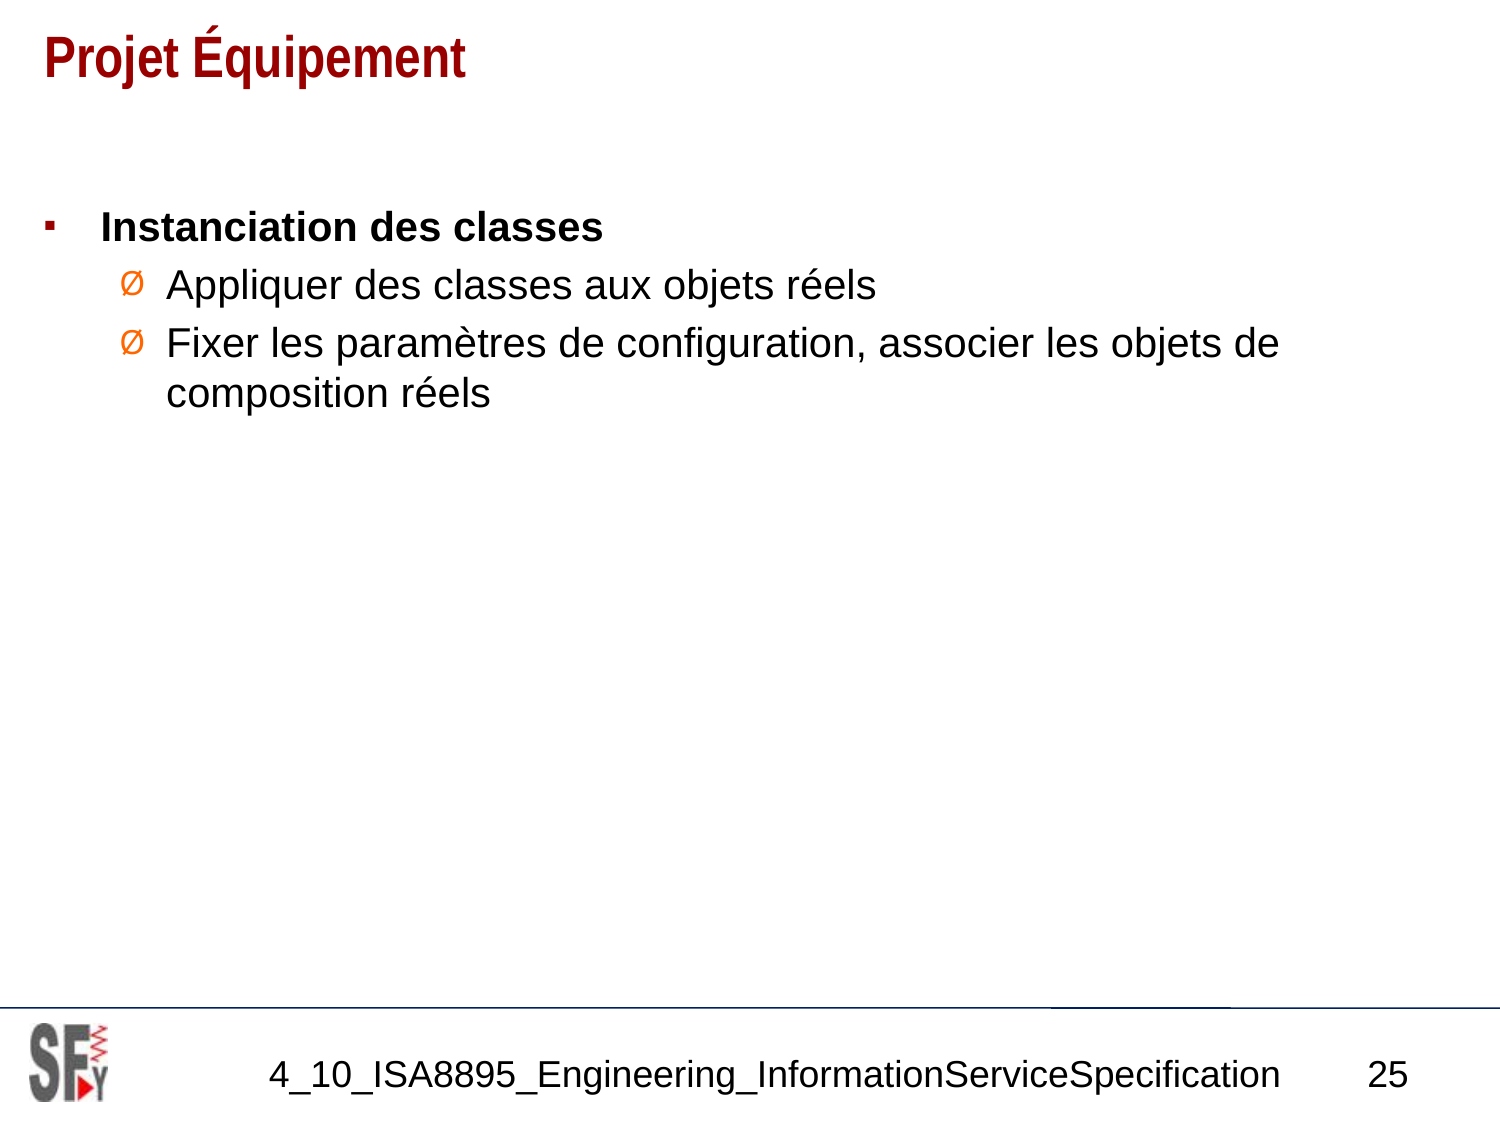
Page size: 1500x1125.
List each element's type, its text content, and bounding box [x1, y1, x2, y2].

footer 4_10_ISA8895_Engineering_InformationServiceSpecification [253, 1034, 1336, 1103]
slide_number <numéro> [1352, 1034, 1490, 1103]
picture [29, 1023, 108, 1102]
list Instanciation des classes Appliquer des classes aux objets réels Fixer les paramètres de configuration, associer les objets de composition réels [29, 184, 1471, 988]
title Projet Équipement [29, 12, 1471, 138]
